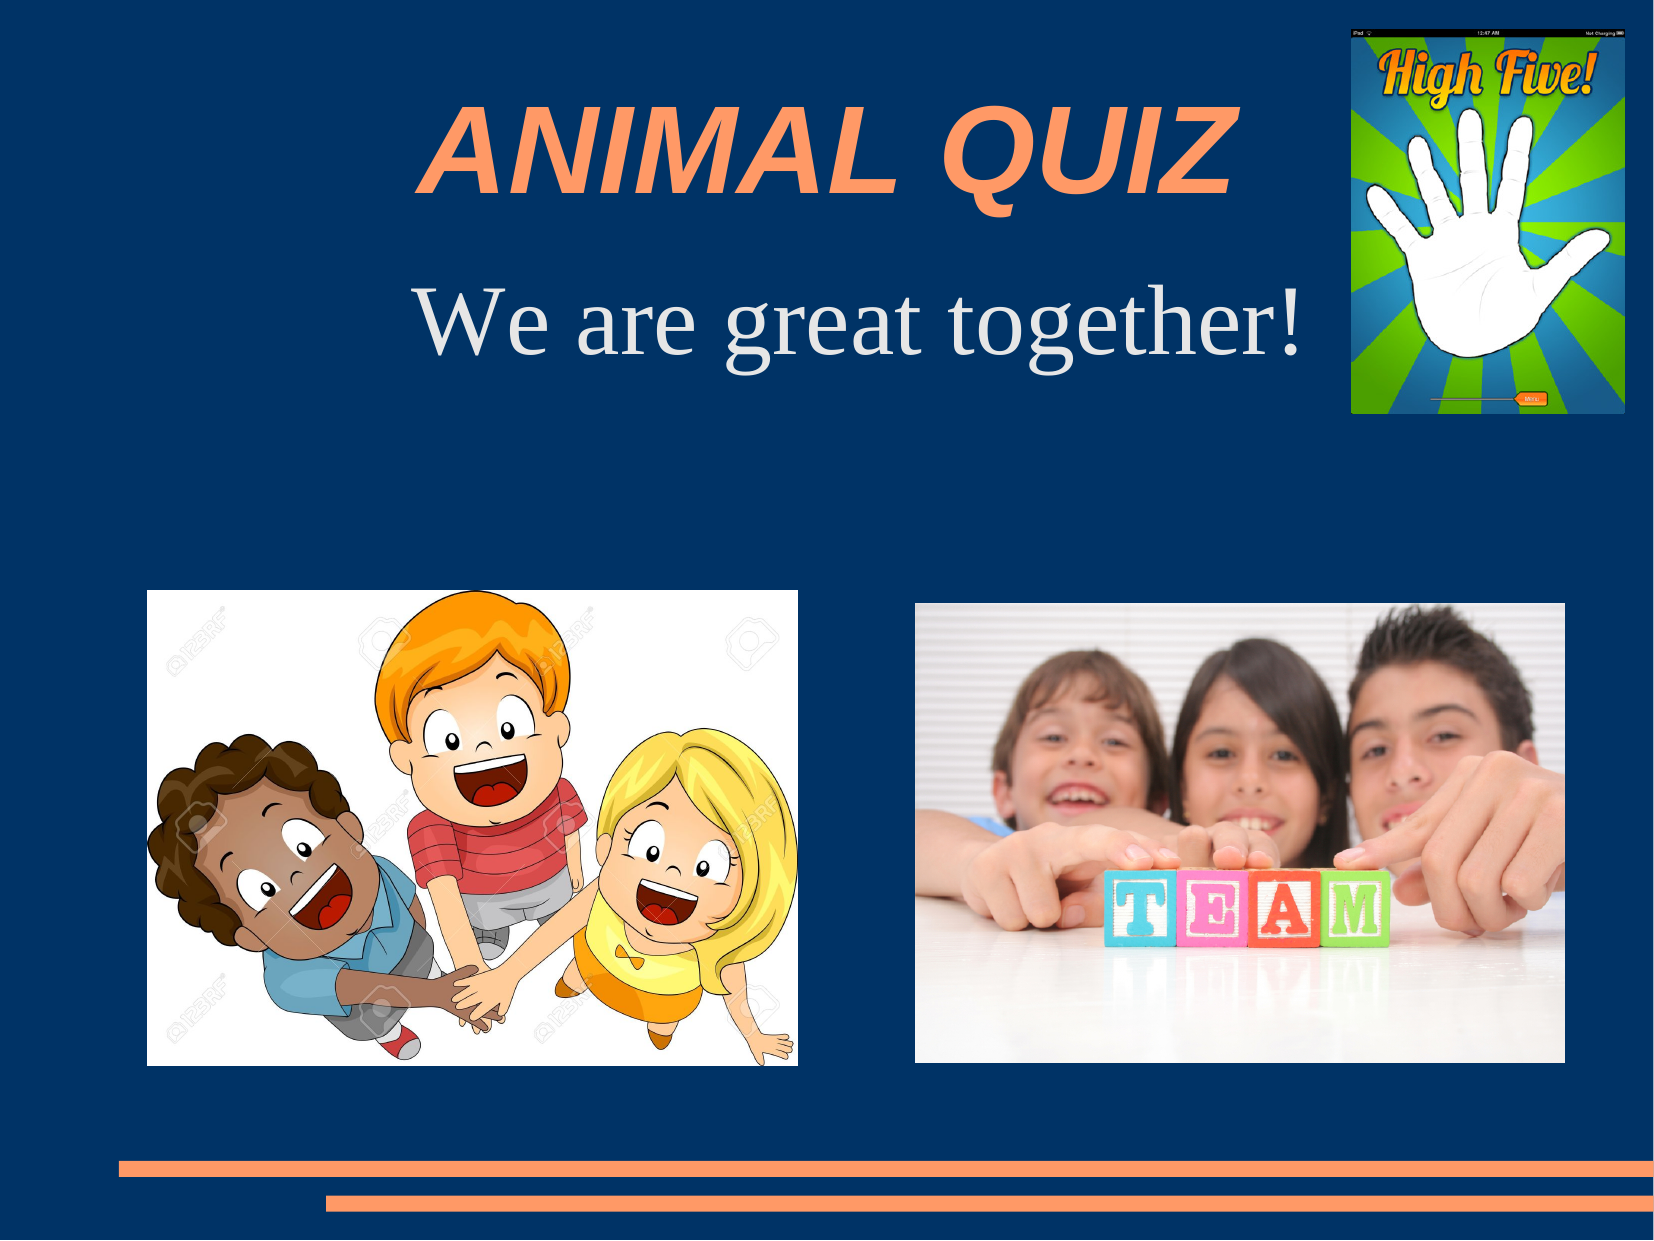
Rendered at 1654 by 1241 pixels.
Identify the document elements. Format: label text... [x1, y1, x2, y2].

title ANIMAL QUIZ [121, 46, 1351, 254]
picture [1351, 29, 1625, 414]
picture [147, 590, 798, 1067]
picture [915, 603, 1565, 1063]
list We are great together! [118, 265, 1558, 1076]
